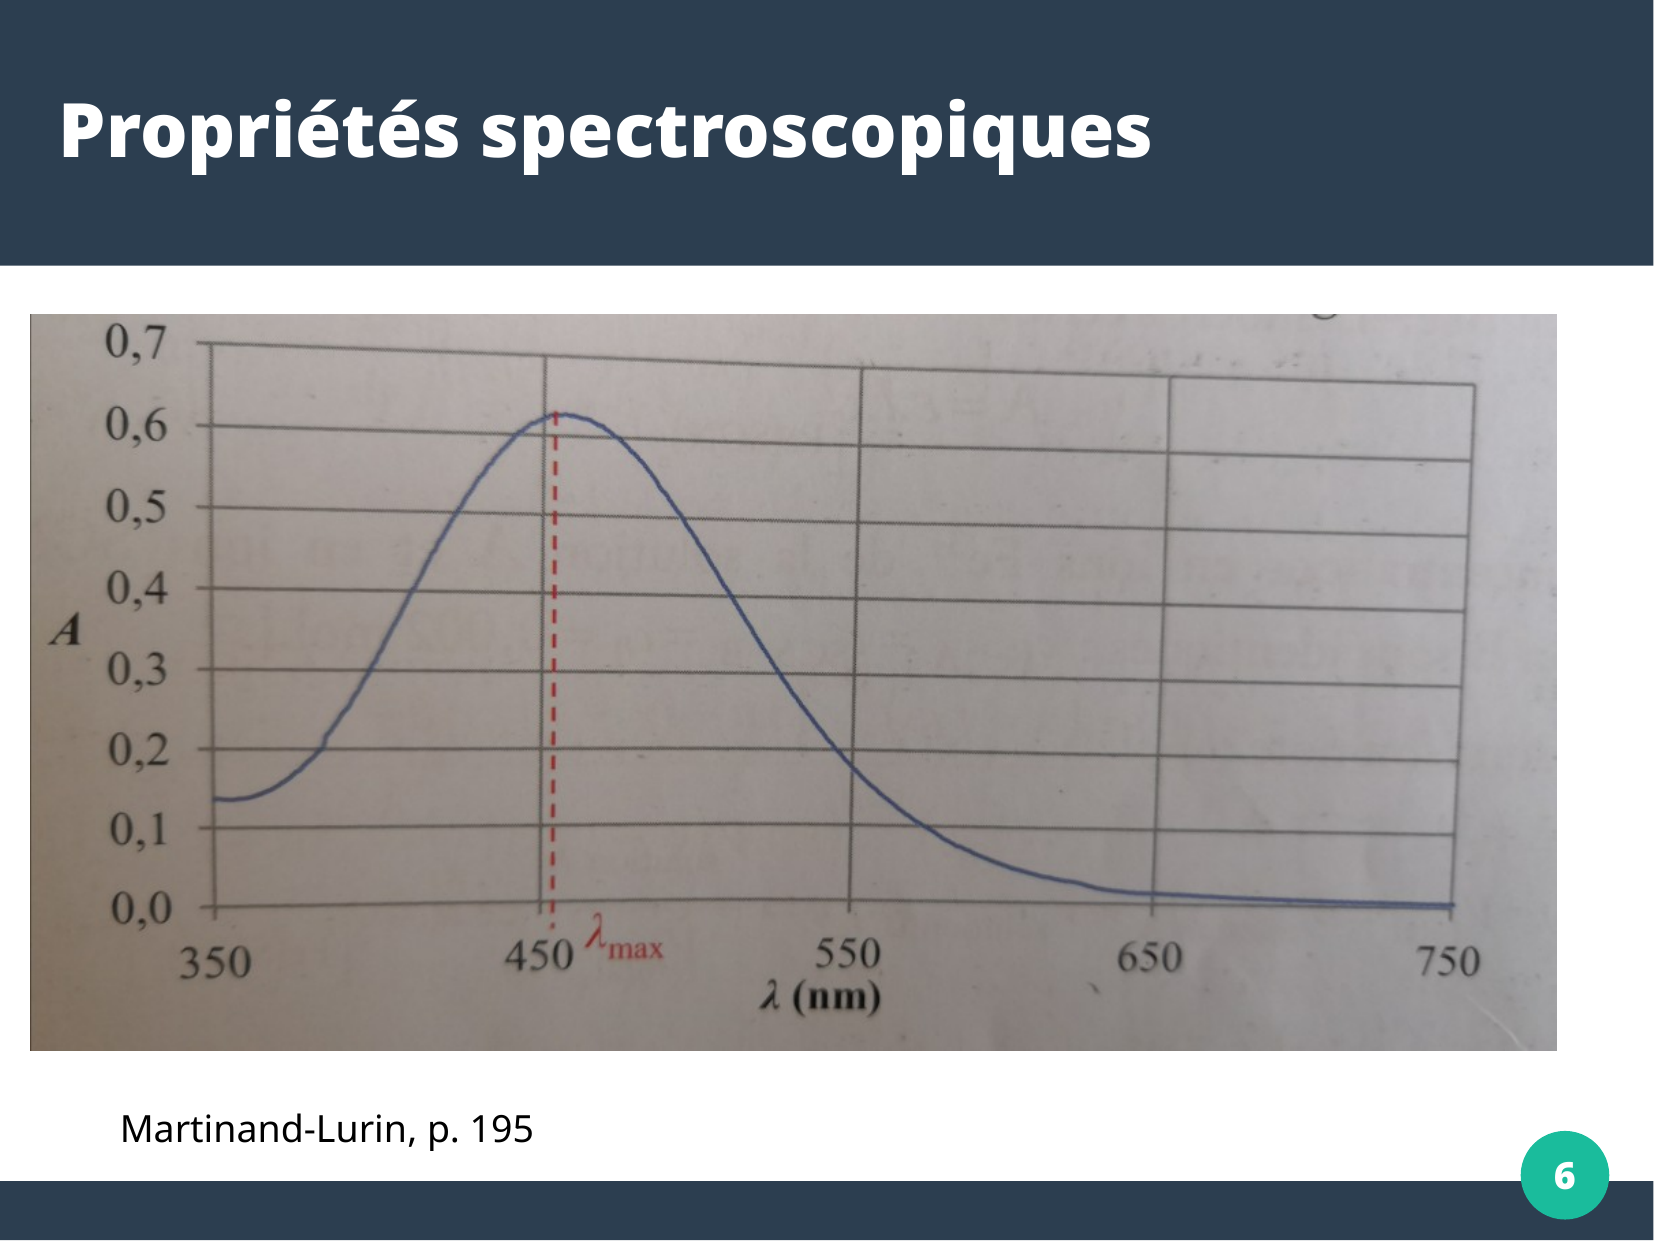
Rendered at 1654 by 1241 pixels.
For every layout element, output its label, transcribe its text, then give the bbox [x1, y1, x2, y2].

title Propriétés spectroscopiques [59, 49, 1595, 207]
text_box Martinand-Lurin, p. 195 [105, 1095, 1021, 1241]
picture [30, 314, 1557, 1051]
